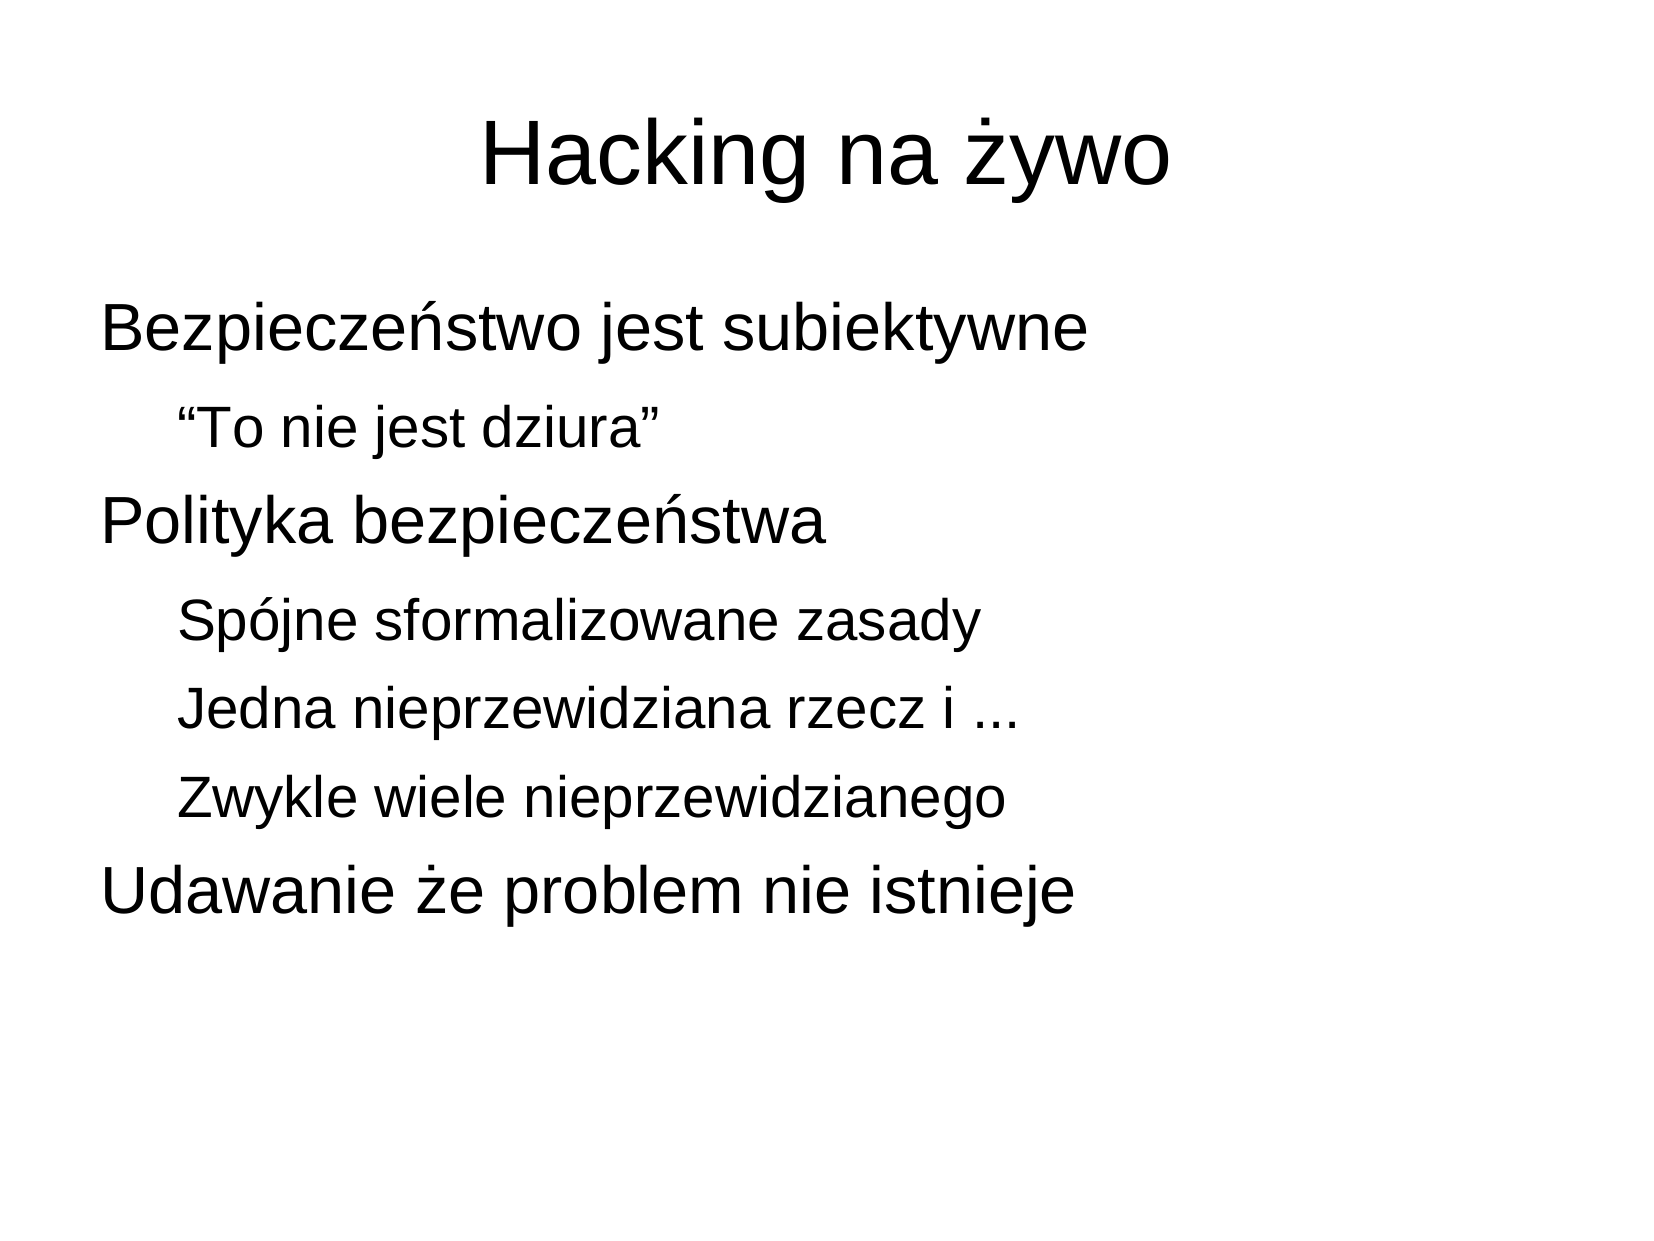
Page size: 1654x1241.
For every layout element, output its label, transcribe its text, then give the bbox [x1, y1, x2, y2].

list Bezpieczeństwo jest subiektywne “To nie jest dziura” Polityka bezpieczeństwa Spójne sformalizowane zasady Jedna nieprzewidziana rzecz i ... Zwykle wiele nieprzewidzianego Udawanie że problem nie istnieje [82, 290, 1571, 1094]
title Hacking na żywo [82, 49, 1571, 257]
